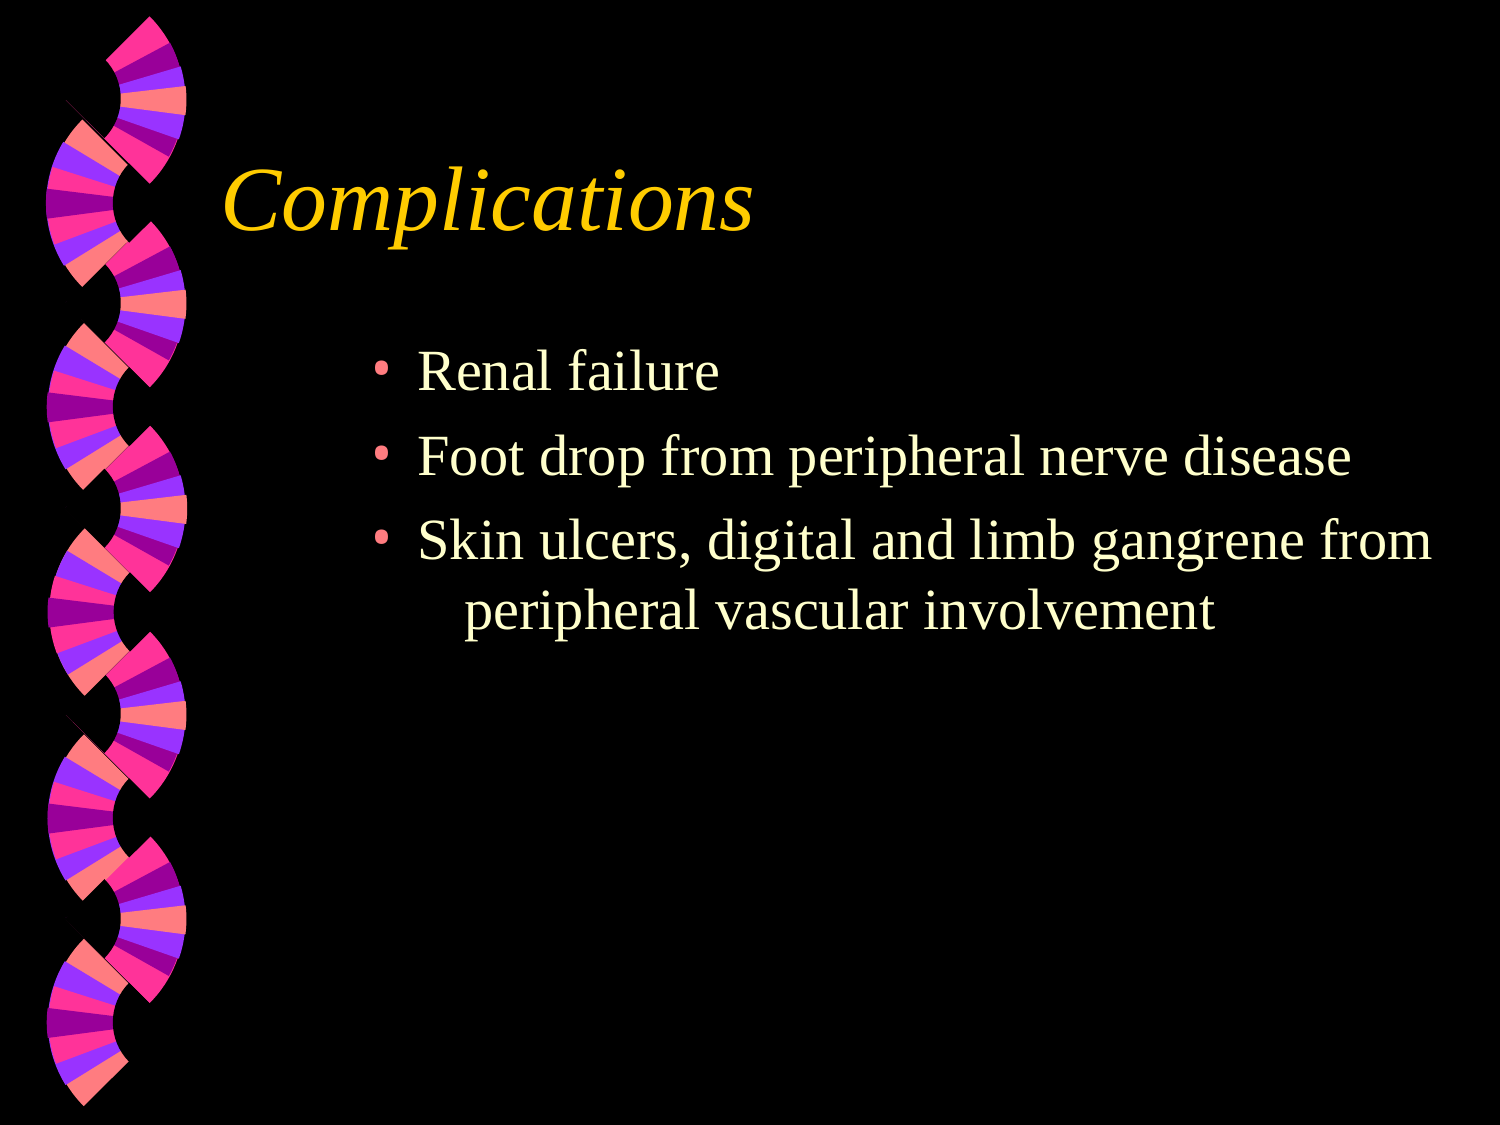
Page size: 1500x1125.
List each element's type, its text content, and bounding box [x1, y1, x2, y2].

title Complications [205, 99, 1481, 288]
list Renal failure Foot drop from peripheral nerve disease Skin ulcers, digital and limb gangrene from peripheral vascular involvement [205, 324, 1481, 1000]
